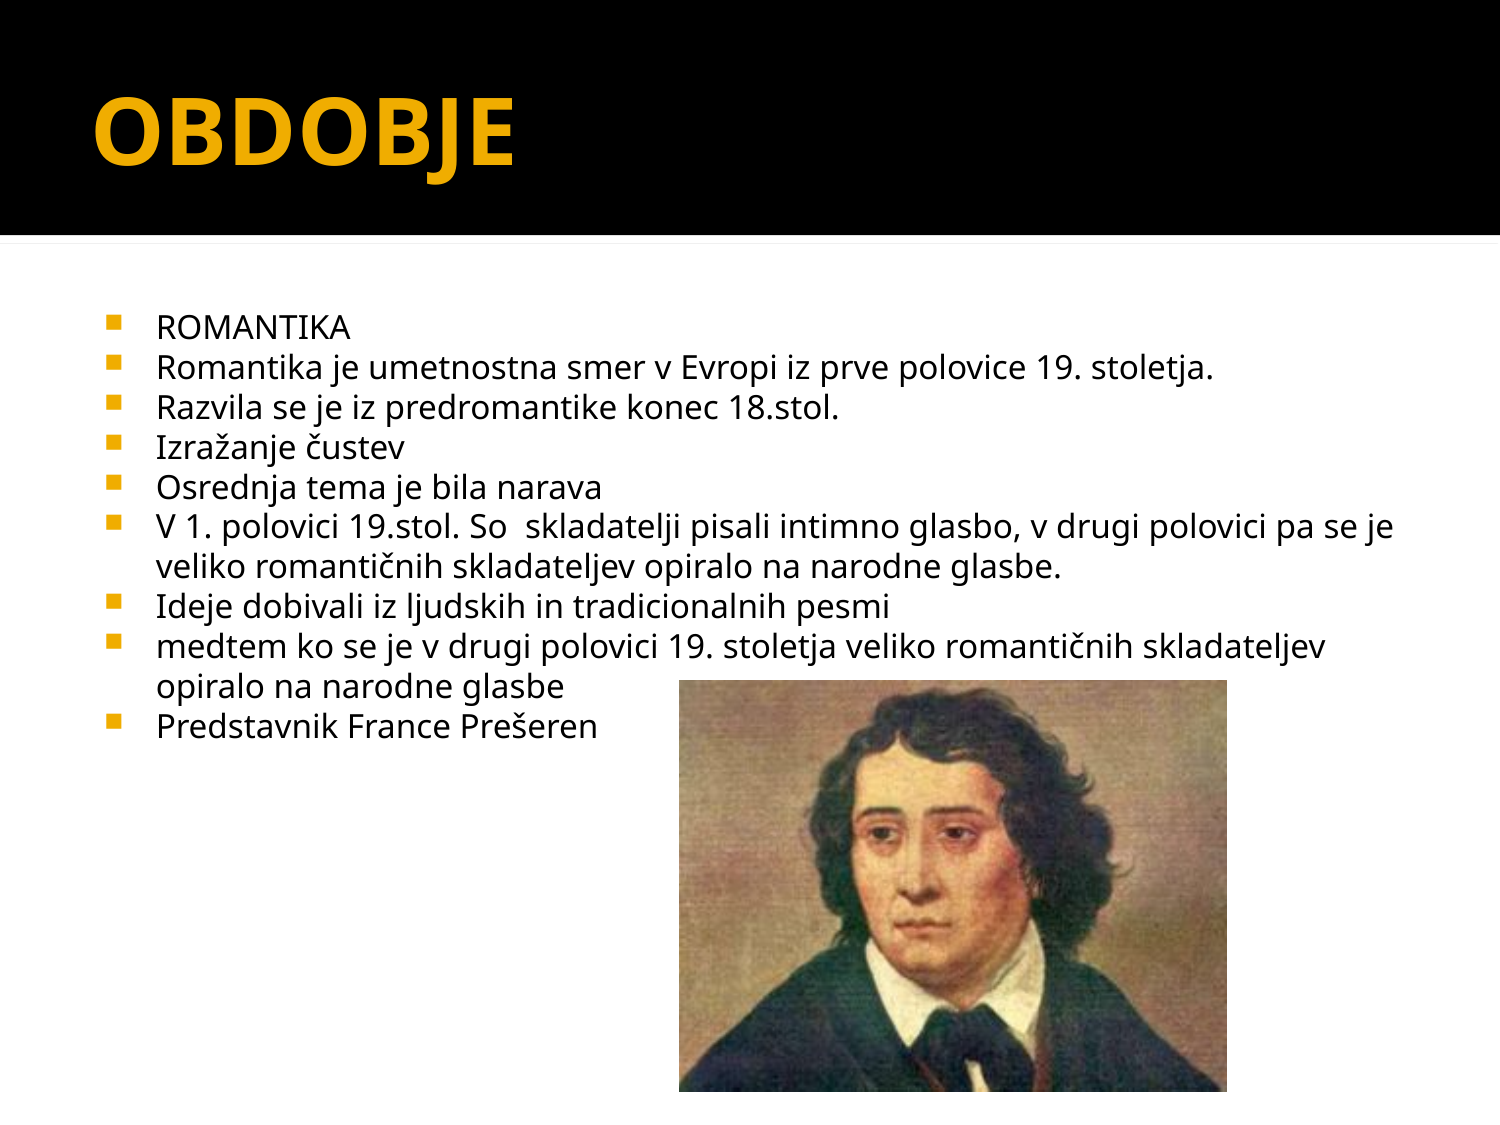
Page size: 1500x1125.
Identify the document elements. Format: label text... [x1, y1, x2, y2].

list ROMANTIKA Romantika je umetnostna smer v Evropi iz prve polovice 19. stoletja. Razvila se je iz predromantike konec 18.stol. Izražanje čustev Osrednja tema je bila narava V 1. polovici 19.stol. So skladatelji pisali intimno glasbo, v drugi polovici pa se je veliko romantičnih skladateljev opiralo na narodne glasbe. Ideje dobivali iz ljudskih in tradicionalnih pesmi medtem ko se je v drugi polovici 19. stoletja veliko romantičnih skladateljev opiralo na narodne glasbe Predstavnik France Prešeren [75, 291, 1425, 1050]
title OBDOBJE [75, 25, 1425, 231]
picture [679, 680, 1227, 1092]
